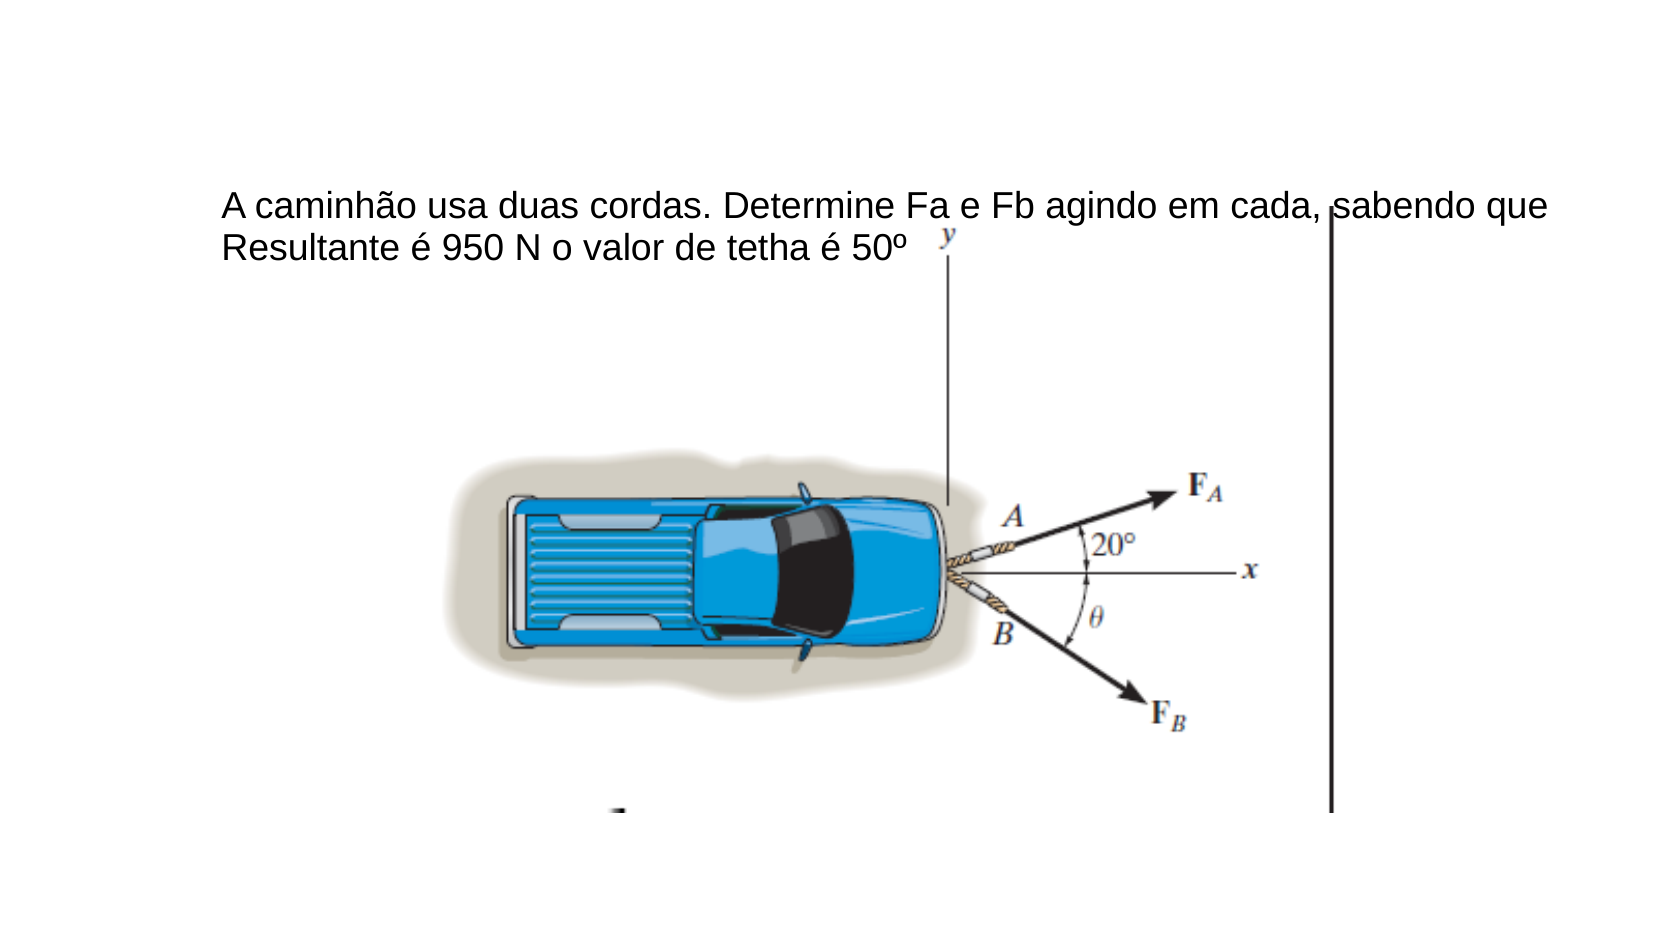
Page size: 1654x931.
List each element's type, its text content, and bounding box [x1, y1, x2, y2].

text_box A caminhão usa duas cordas. Determine Fa e Fb agindo em cada, sabendo que Resultante é 950 N o valor de tetha é 50º [206, 177, 1575, 276]
picture [265, 276, 1392, 813]
